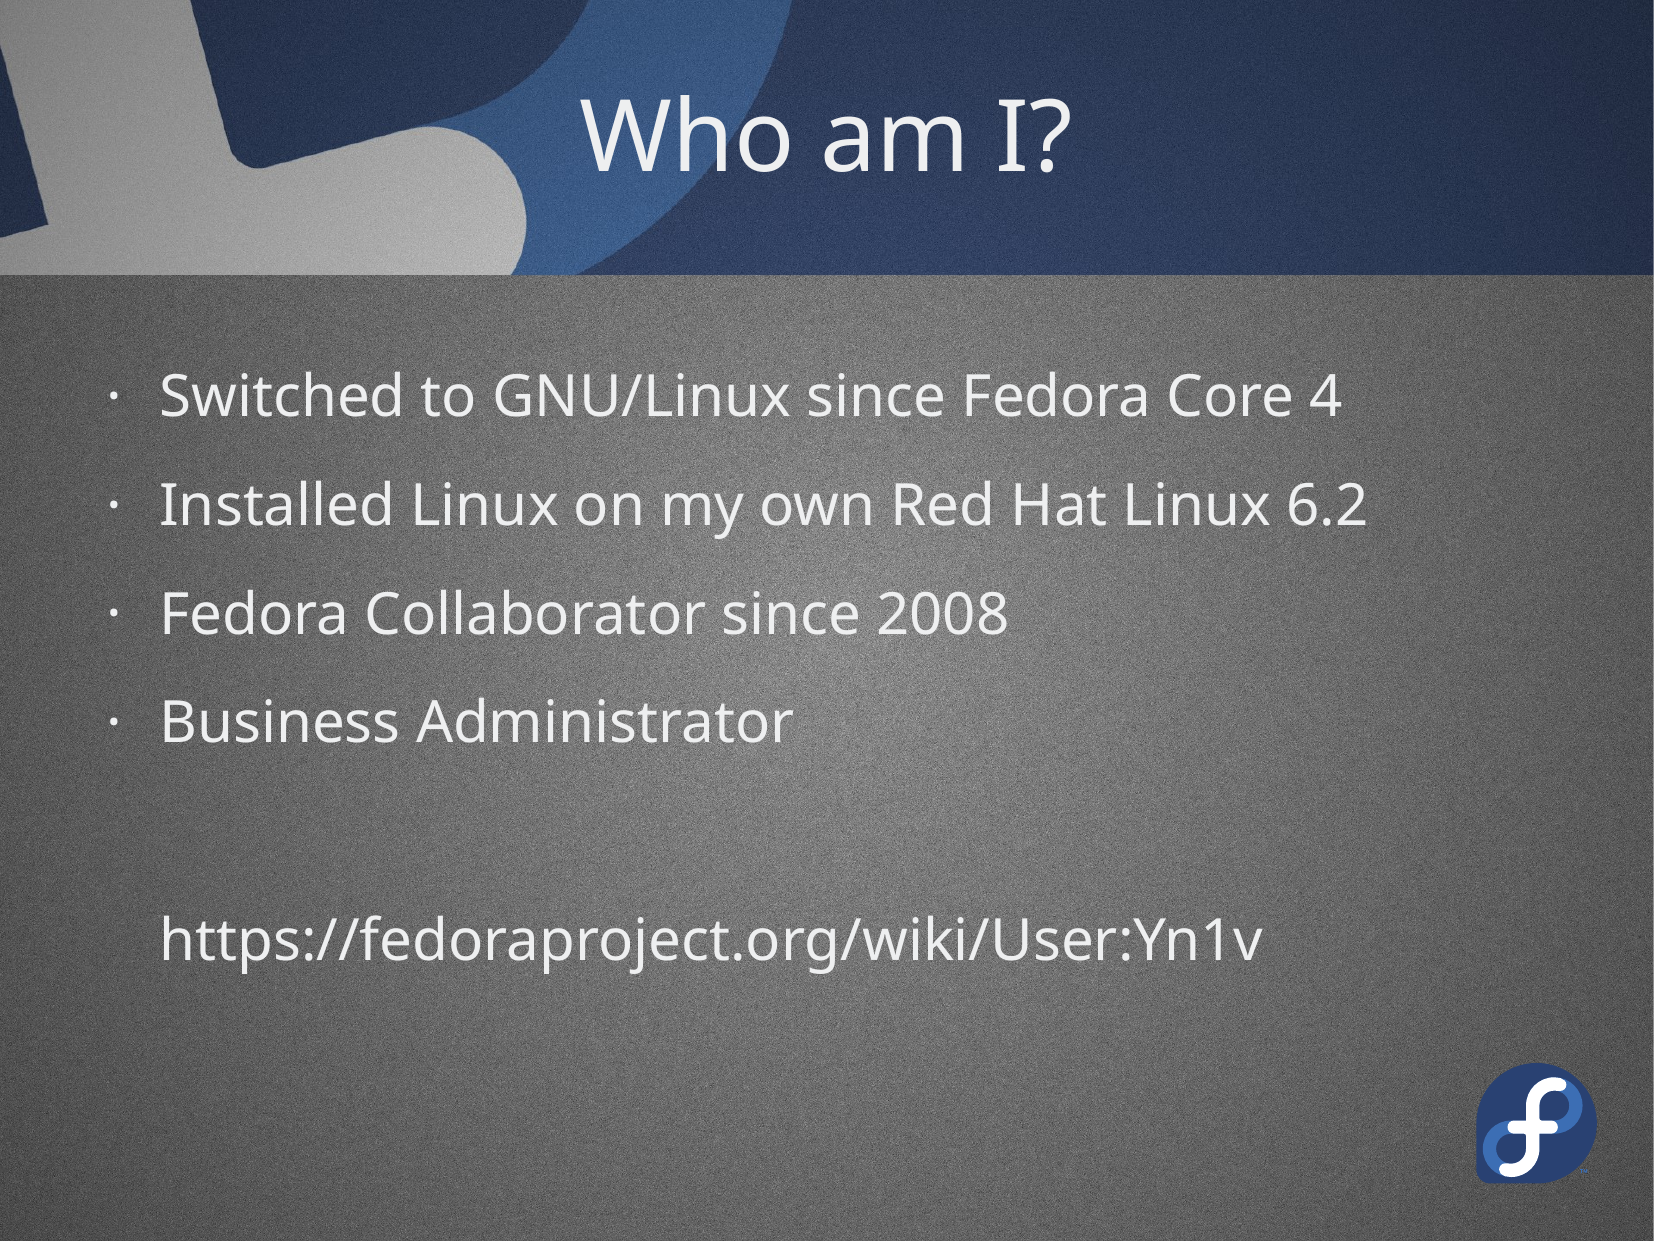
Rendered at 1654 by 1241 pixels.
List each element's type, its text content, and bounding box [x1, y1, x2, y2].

list Switched to GNU/Linux since Fedora Core 4 Installed Linux on my own Red Hat Linux 6.2 Fedora Collaborator since 2008 Business Administrator https://fedoraproject.org/wiki/User:Yn1v [88, 354, 1565, 1063]
title Who am I? [88, 29, 1565, 237]
picture [0, 0, 1654, 1241]
